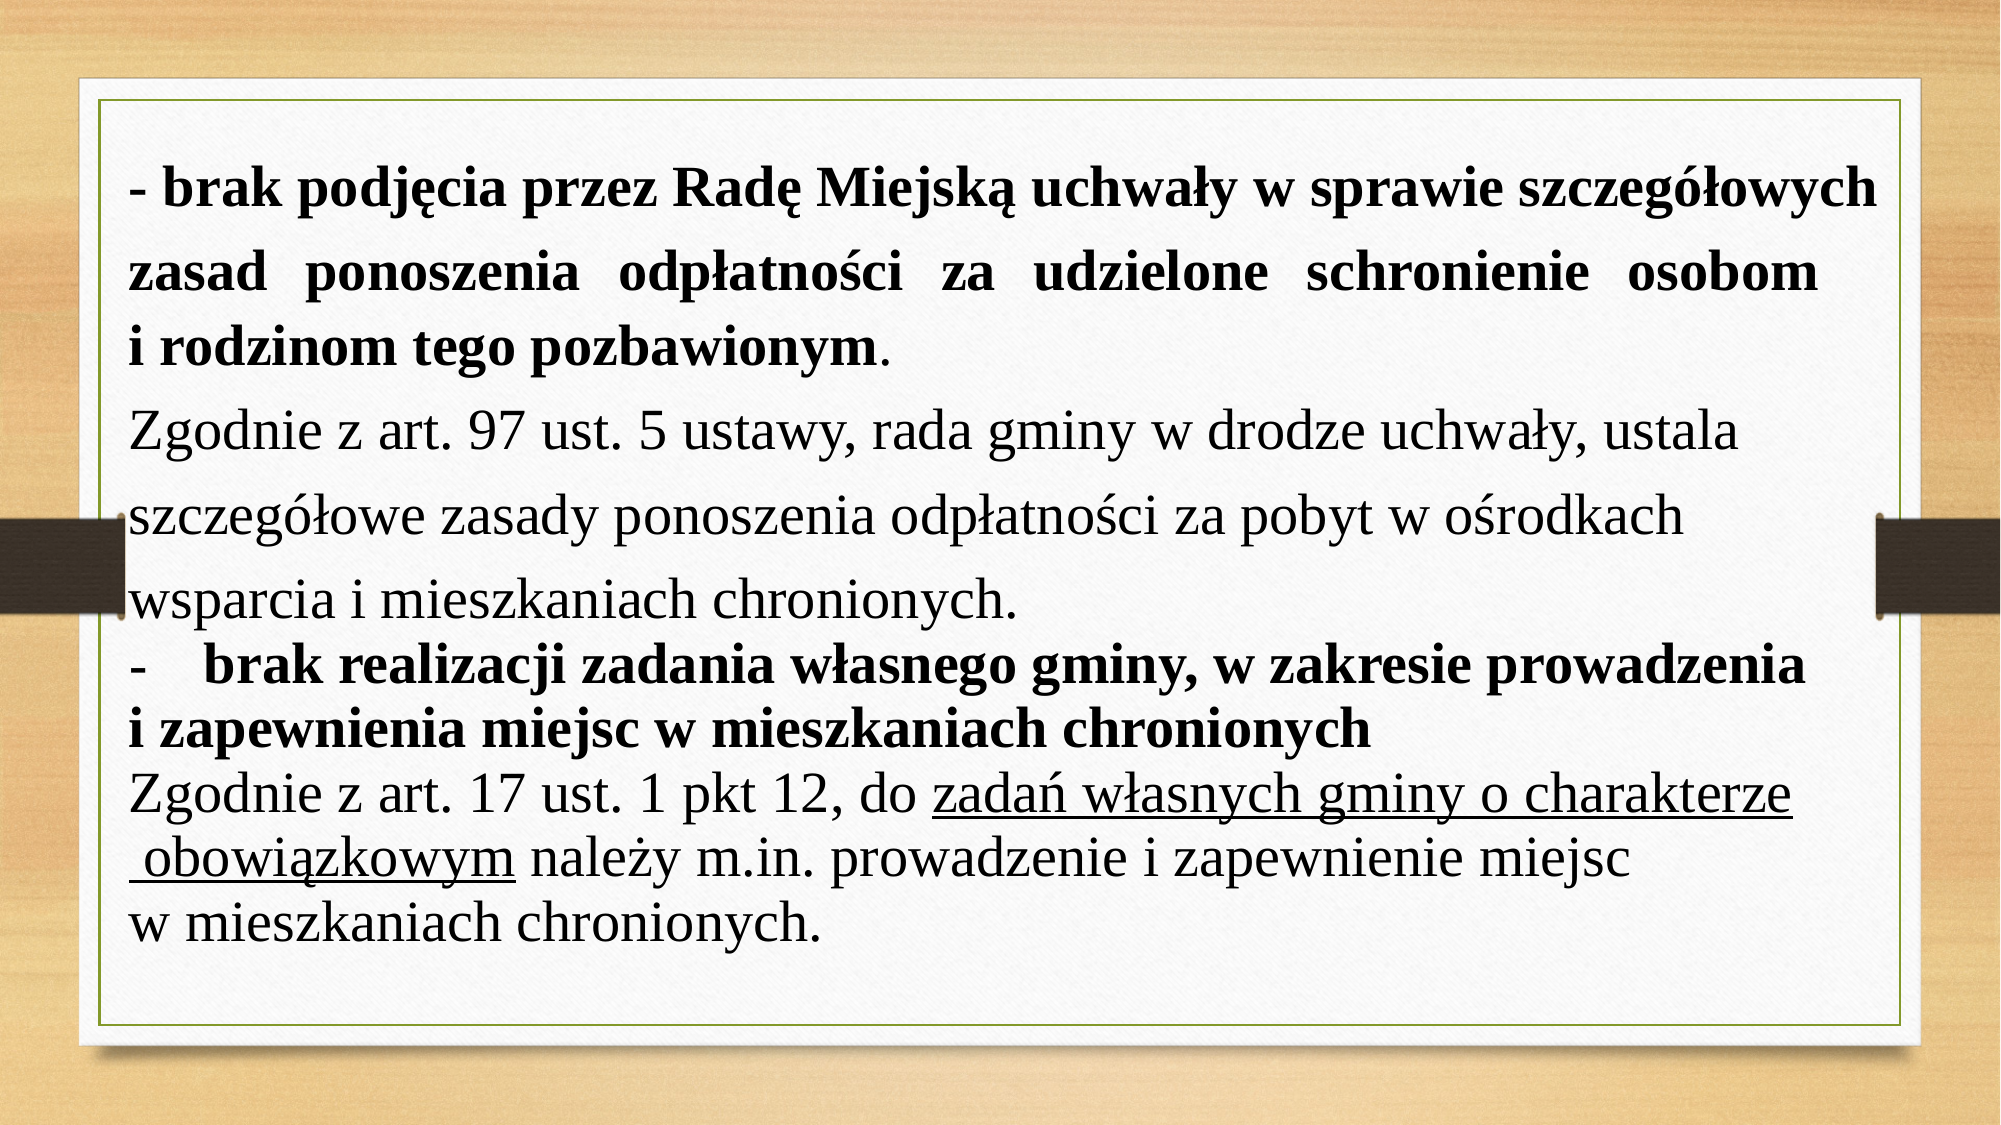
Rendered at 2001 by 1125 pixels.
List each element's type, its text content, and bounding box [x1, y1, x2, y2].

text_box - brak podjęcia przez Radę Miejską uchwały w sprawie szczegółowych zasad ponoszenia odpłatności za udzielone schronienie osobom i rodzinom tego pozbawionym. Zgodnie z art. 97 ust. 5 ustawy, rada gminy w drodze uchwały, ustala szczegółowe zasady ponoszenia odpłatności za pobyt w ośrodkach wsparcia i mieszkaniach chronionych. brak realizacji zadania własnego gminy, w zakresie prowadzenia i zapewnienia miejsc w mieszkaniach chronionych Zgodnie z art. 17 ust. 1 pkt 12, do zadań własnych gminy o charakterze obowiązkowym należy m.in. prowadzenie i zapewnienie miejsc w mieszkaniach chronionych. [114, 137, 1910, 992]
